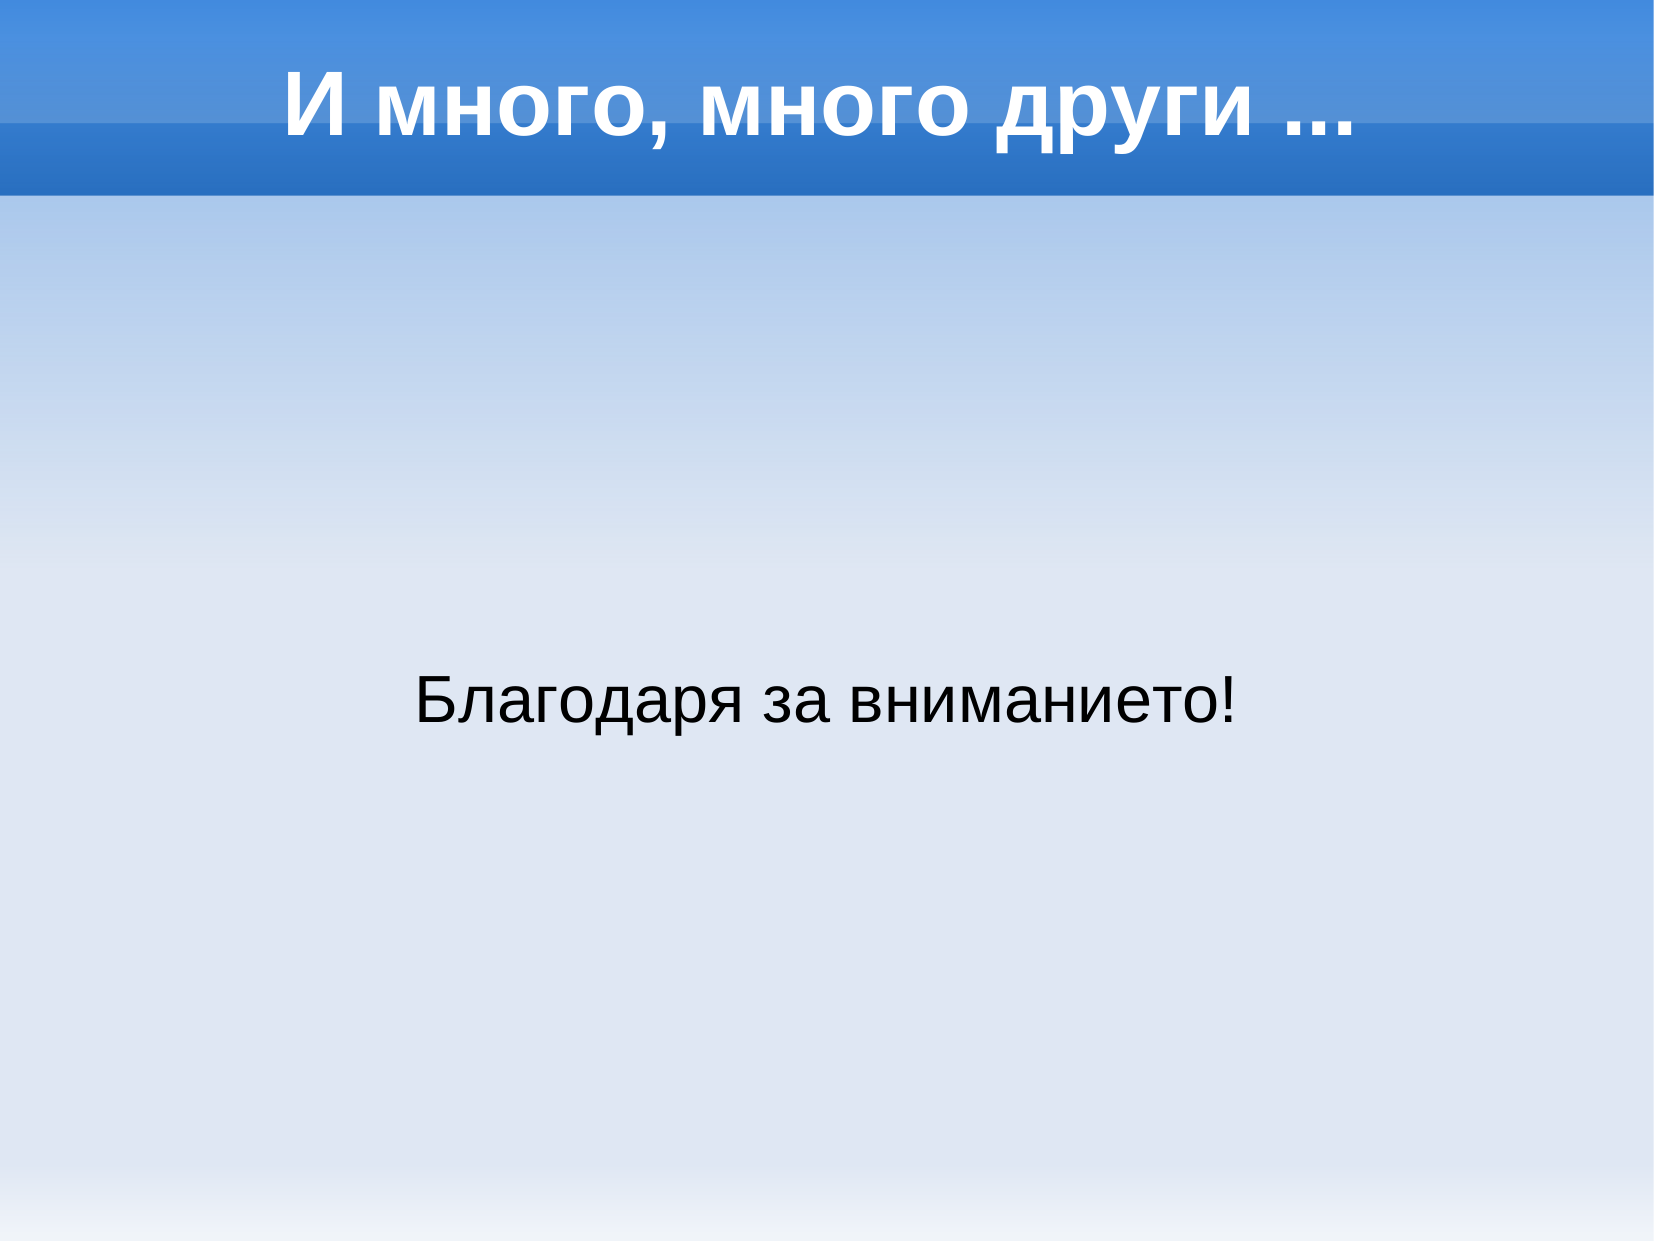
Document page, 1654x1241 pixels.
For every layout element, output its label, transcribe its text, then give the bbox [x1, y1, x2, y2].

subtitle Благодаря за вниманието! [82, 297, 1571, 1102]
title И много, много други ... [76, 7, 1565, 200]
picture [0, 0, 1654, 1241]
